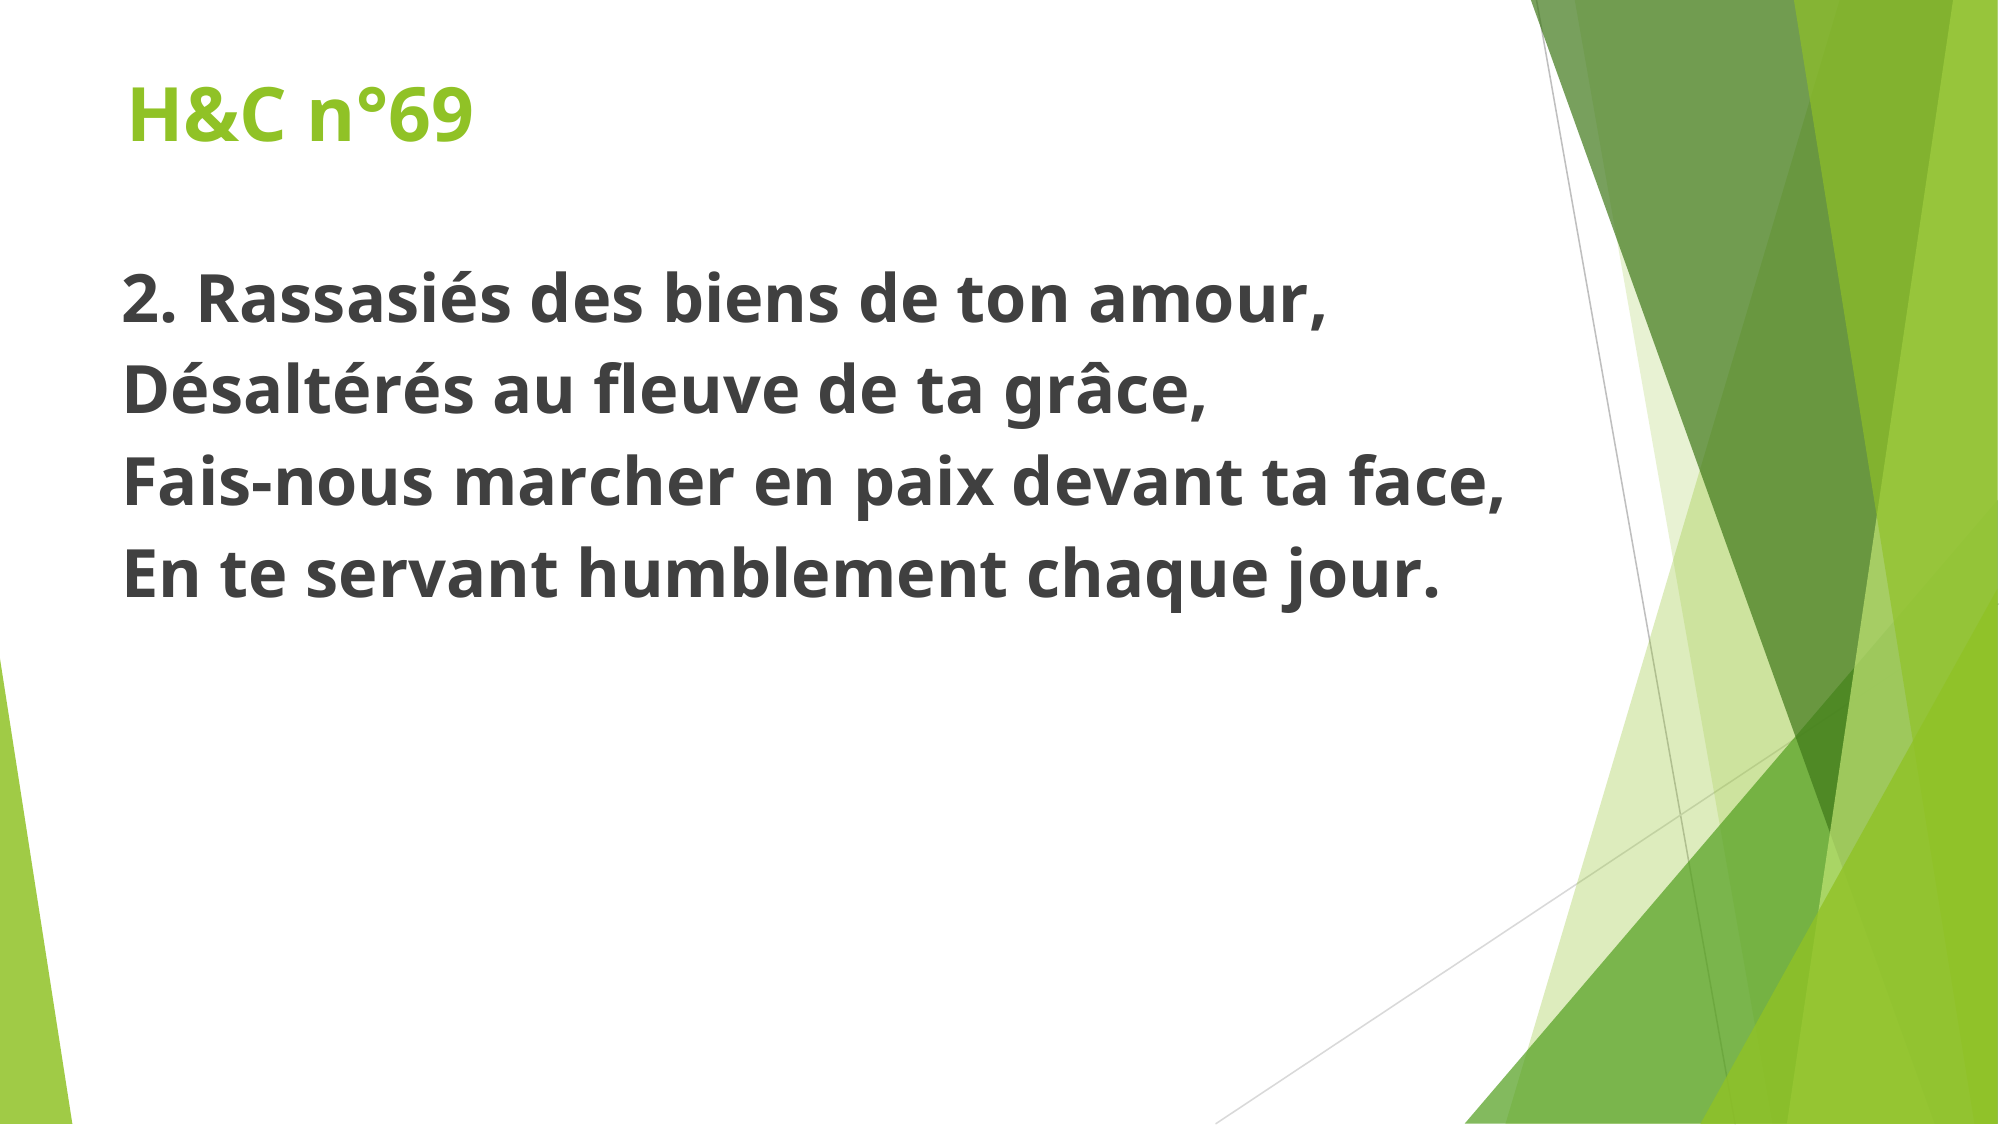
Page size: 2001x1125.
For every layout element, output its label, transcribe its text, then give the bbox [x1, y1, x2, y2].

text_box 2. Rassasiés des biens de ton amour, Désaltérés au fleuve de ta grâce, Fais-nous marcher en paix devant ta face, En te servant humblement chaque jour. [106, 248, 1961, 1075]
text_box H&C n°69 [111, 59, 1522, 154]
